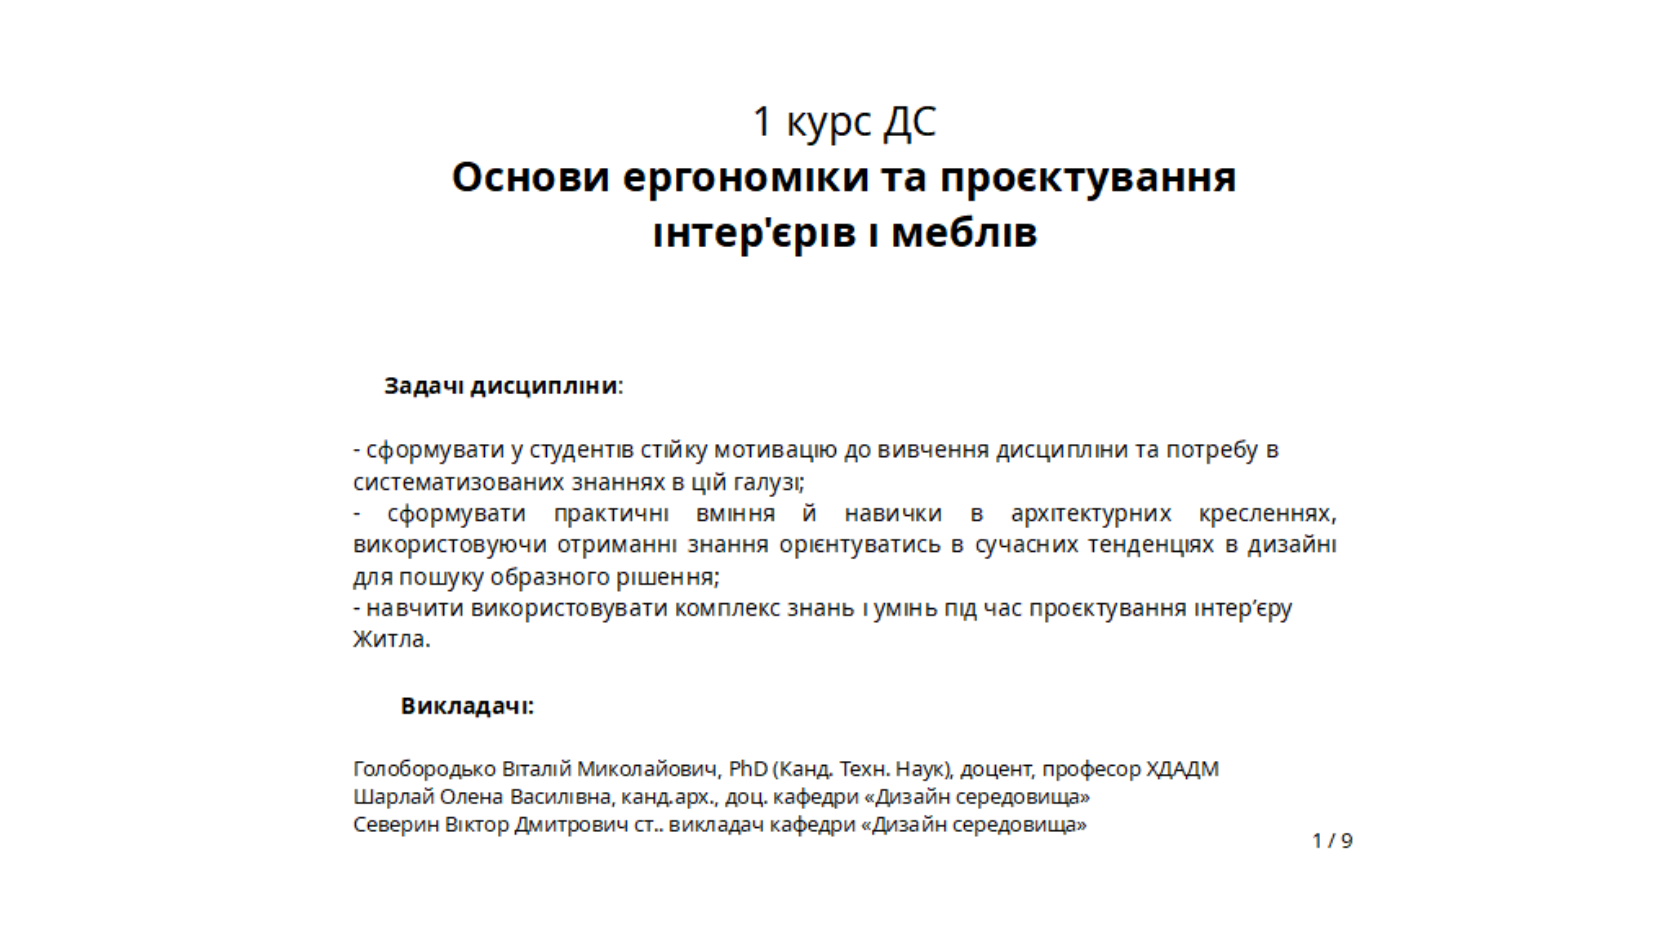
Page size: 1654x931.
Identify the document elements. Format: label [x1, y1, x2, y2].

picture [337, 100, 1382, 876]
